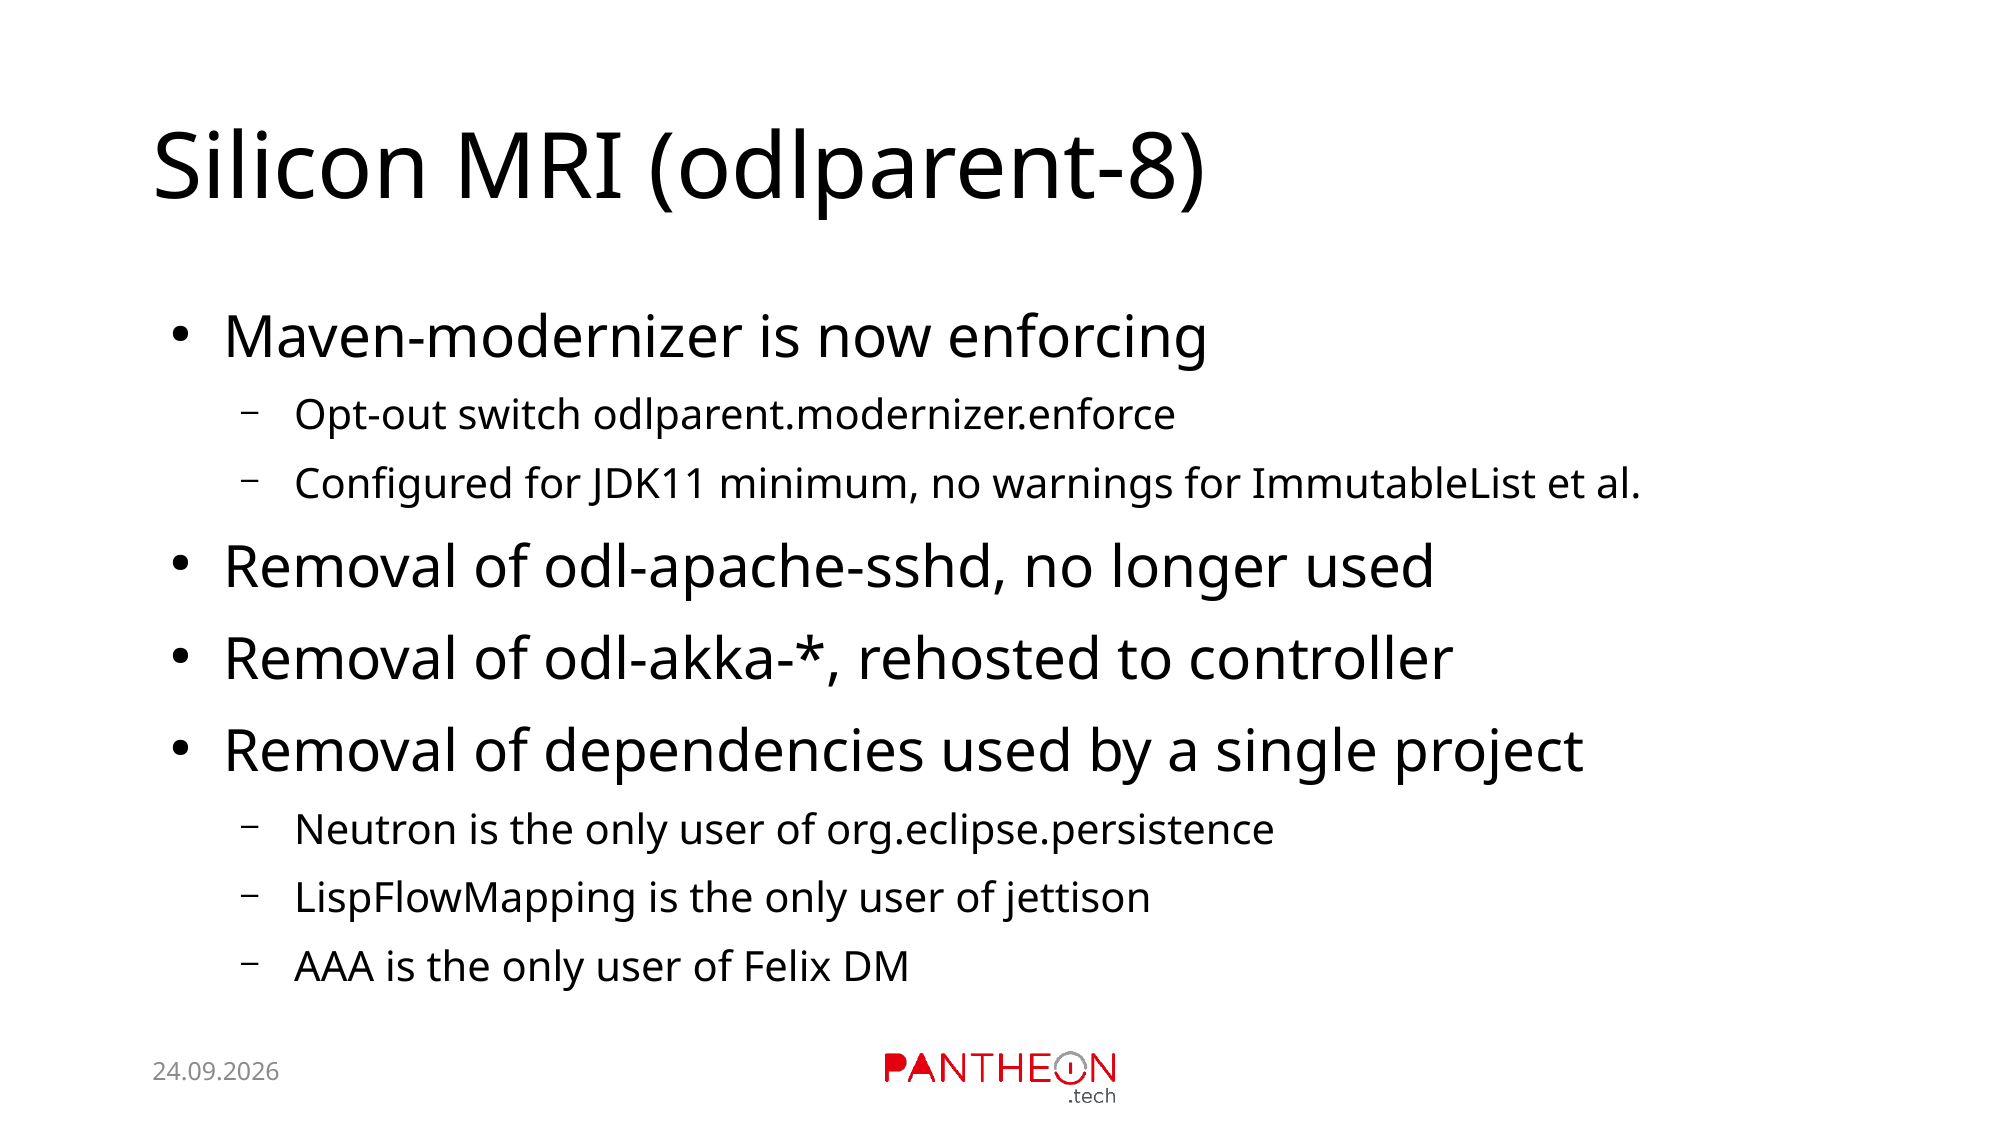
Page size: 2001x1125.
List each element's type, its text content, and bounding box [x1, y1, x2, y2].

title Silicon MRI (odlparent-8) [137, 59, 1863, 278]
list Maven-modernizer is now enforcing Opt-out switch odlparent.modernizer.enforce Configured for JDK11 minimum, no warnings for ImmutableList et al. Removal of odl-apache-sshd, no longer used Removal of odl-akka-*, rehosted to controller Removal of dependencies used by a single project Neutron is the only user of org.eclipse.persistence LispFlowMapping is the only user of jettison AAA is the only user of Felix DM [137, 299, 1863, 1014]
slide_number 15.10.2020 [137, 1042, 588, 1103]
picture [885, 1051, 1115, 1103]
